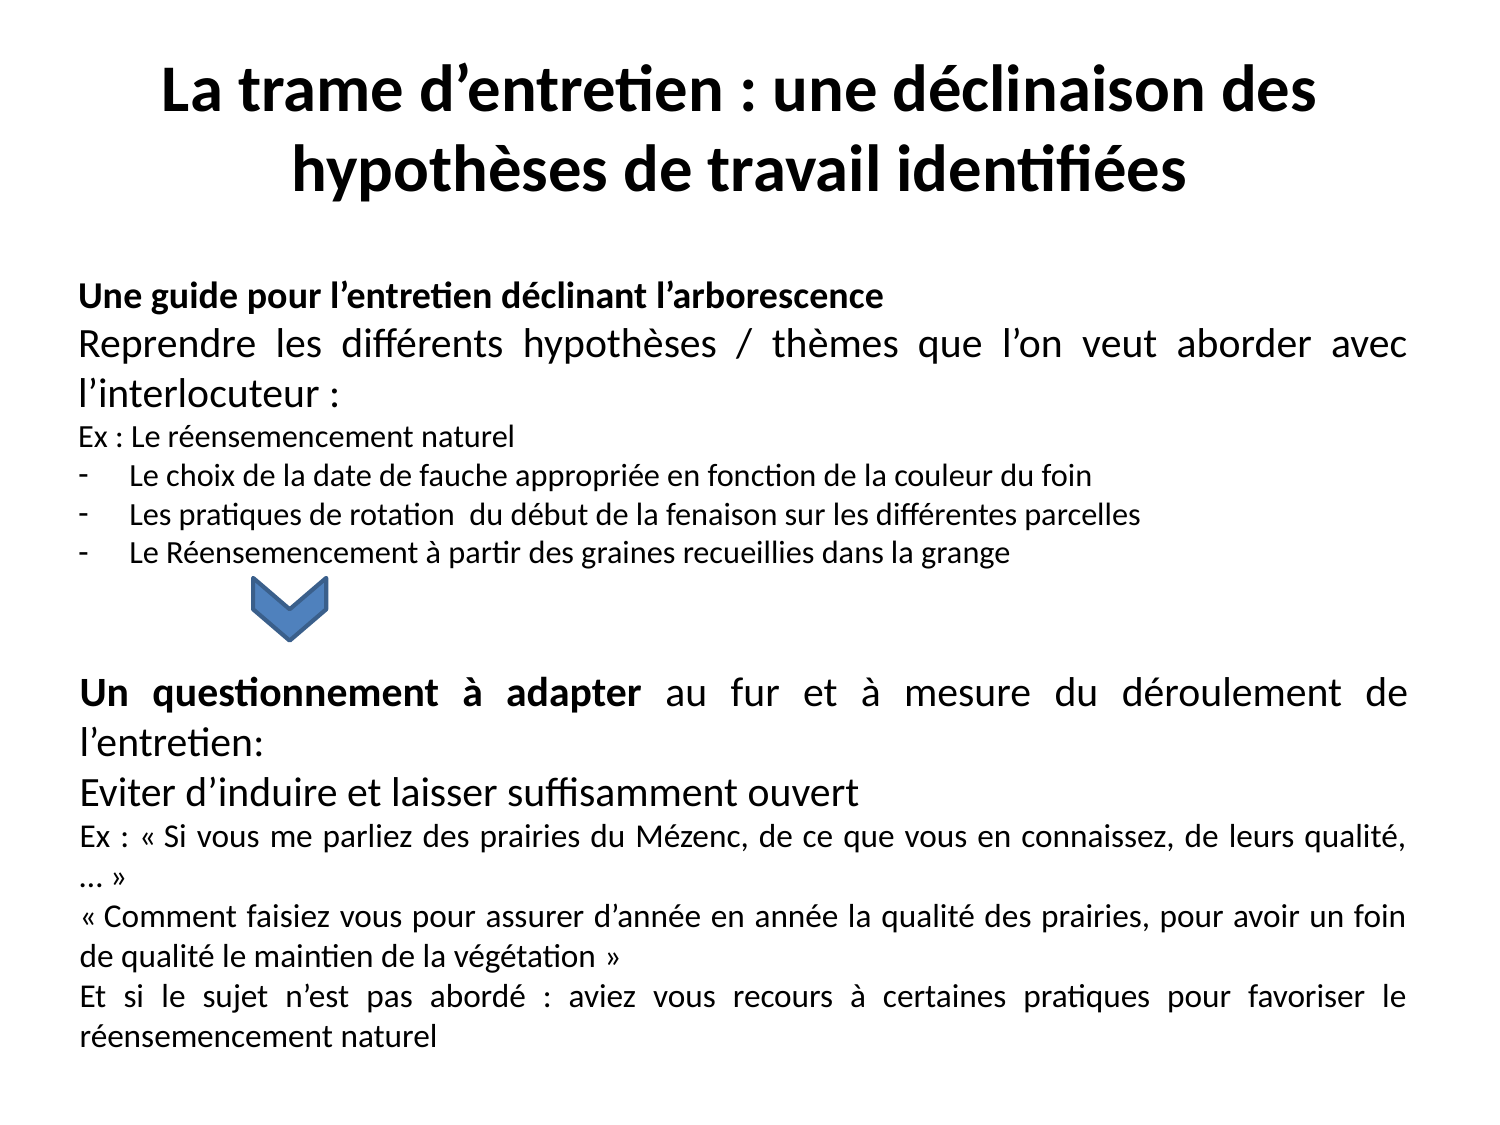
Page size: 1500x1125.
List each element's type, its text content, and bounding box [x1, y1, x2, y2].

list Une guide pour l’entretien déclinant l’arborescence Reprendre les différents hypothèses / thèmes que l’on veut aborder avec l’interlocuteur : Ex : Le réensemencement naturel Le choix de la date de fauche appropriée en fonction de la couleur du foin Les pratiques de rotation du début de la fenaison sur les différentes parcelles Le Réensemencement à partir des graines recueillies dans la grange [63, 262, 1424, 578]
text_box [253, 577, 327, 641]
text_box Un questionnement à adapter au fur et à mesure du déroulement de l’entretien: Eviter d’induire et laisser suffisamment ouvert Ex : « Si vous me parliez des prairies du Mézenc, de ce que vous en connaissez, de leurs qualité,… » « Comment faisiez vous pour assurer d’année en année la qualité des prairies, pour avoir un foin de qualité le maintien de la végétation » Et si le sujet n’est pas abordé : aviez vous recours à certaines pratiques pour favoriser le réensemencement naturel [64, 656, 1424, 1062]
title La trame d’entretien : une déclinaison des hypothèses de travail identifiées [64, 30, 1415, 219]
